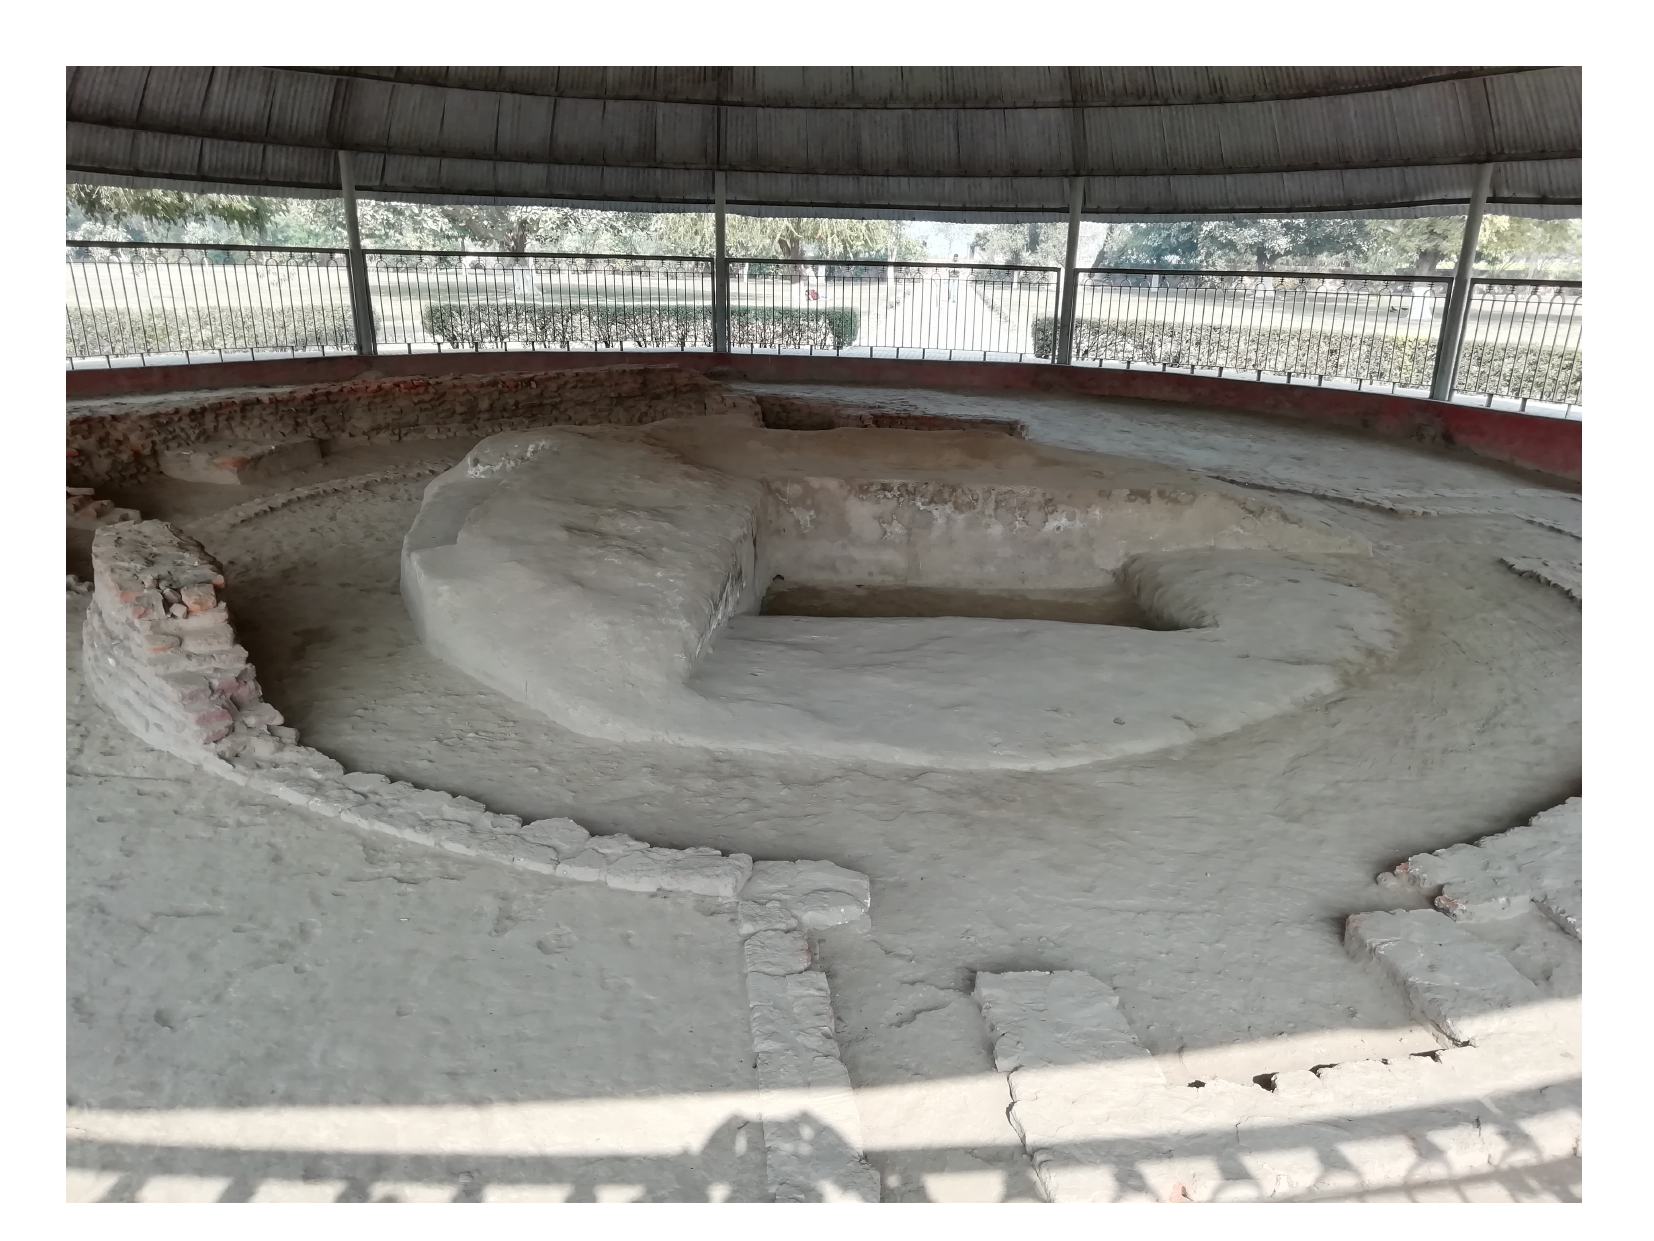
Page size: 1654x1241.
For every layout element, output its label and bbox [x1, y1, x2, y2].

picture [66, 66, 1582, 1203]
